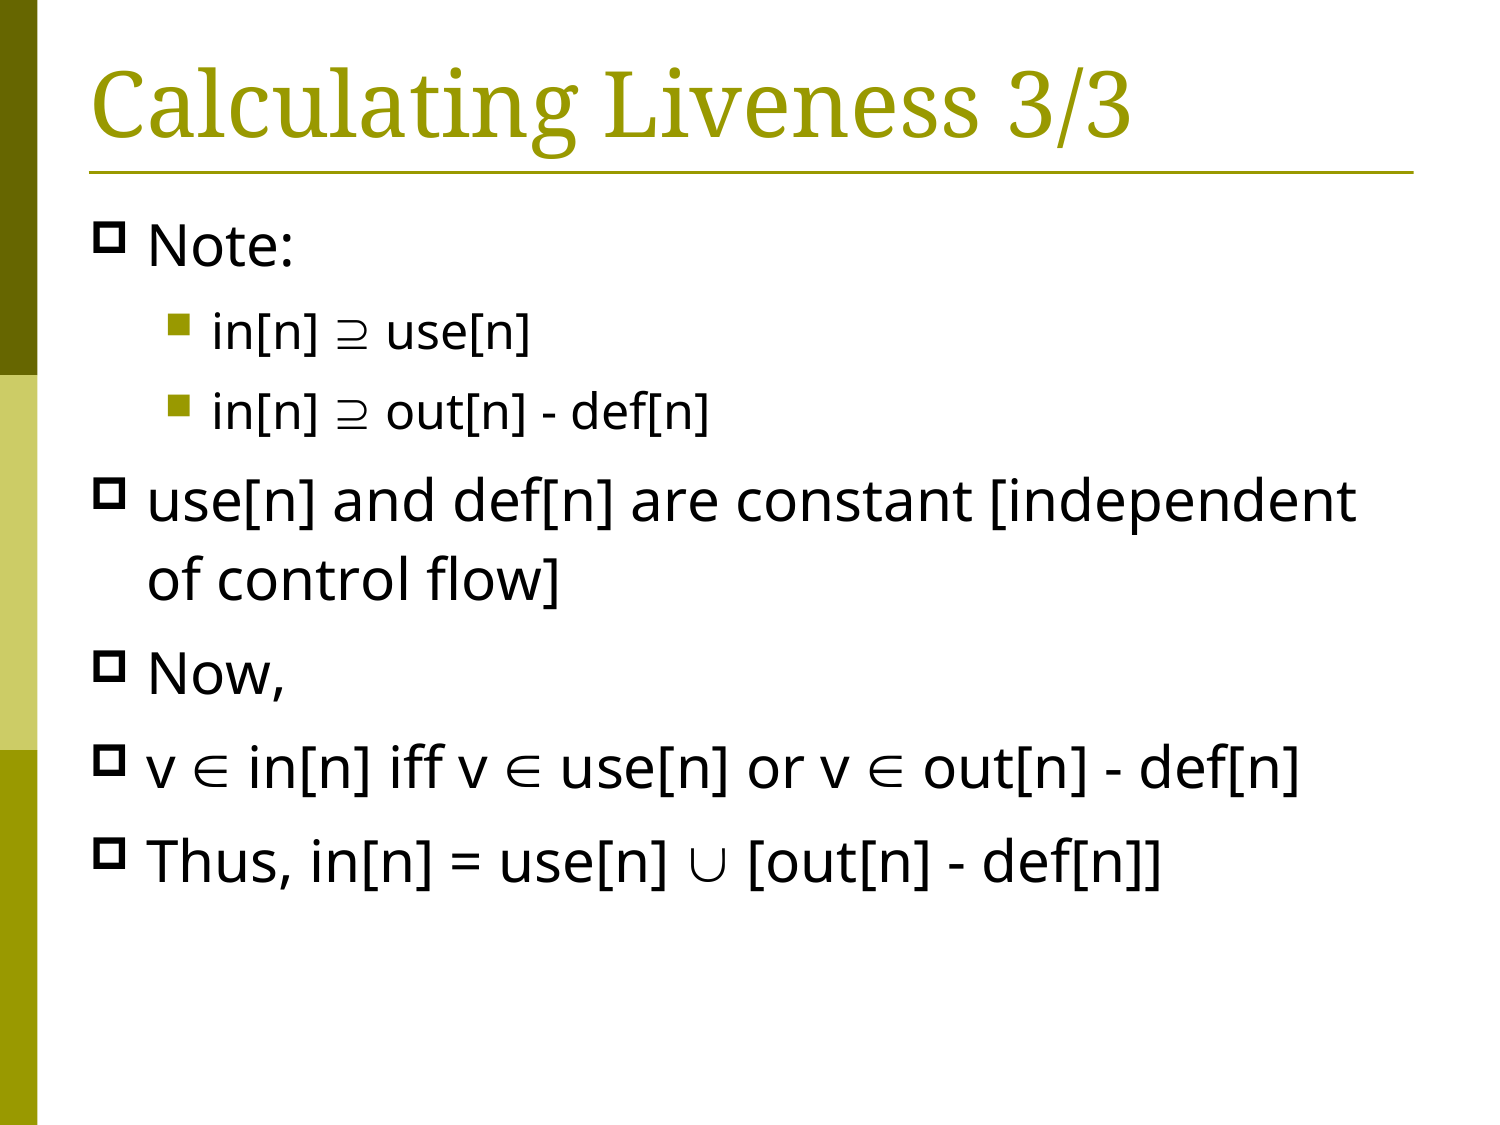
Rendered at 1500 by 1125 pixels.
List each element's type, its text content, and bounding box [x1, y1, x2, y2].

title Calculating Liveness 3/3 [75, 45, 1426, 173]
list Note: in[n]  use[n] in[n]  out[n] - def[n] use[n] and def[n] are constant [independent of control flow] Now, v  in[n] iff v  use[n] or v  out[n] - def[n] Thus, in[n] = use[n]  [out[n] - def[n]] [75, 196, 1426, 1006]
